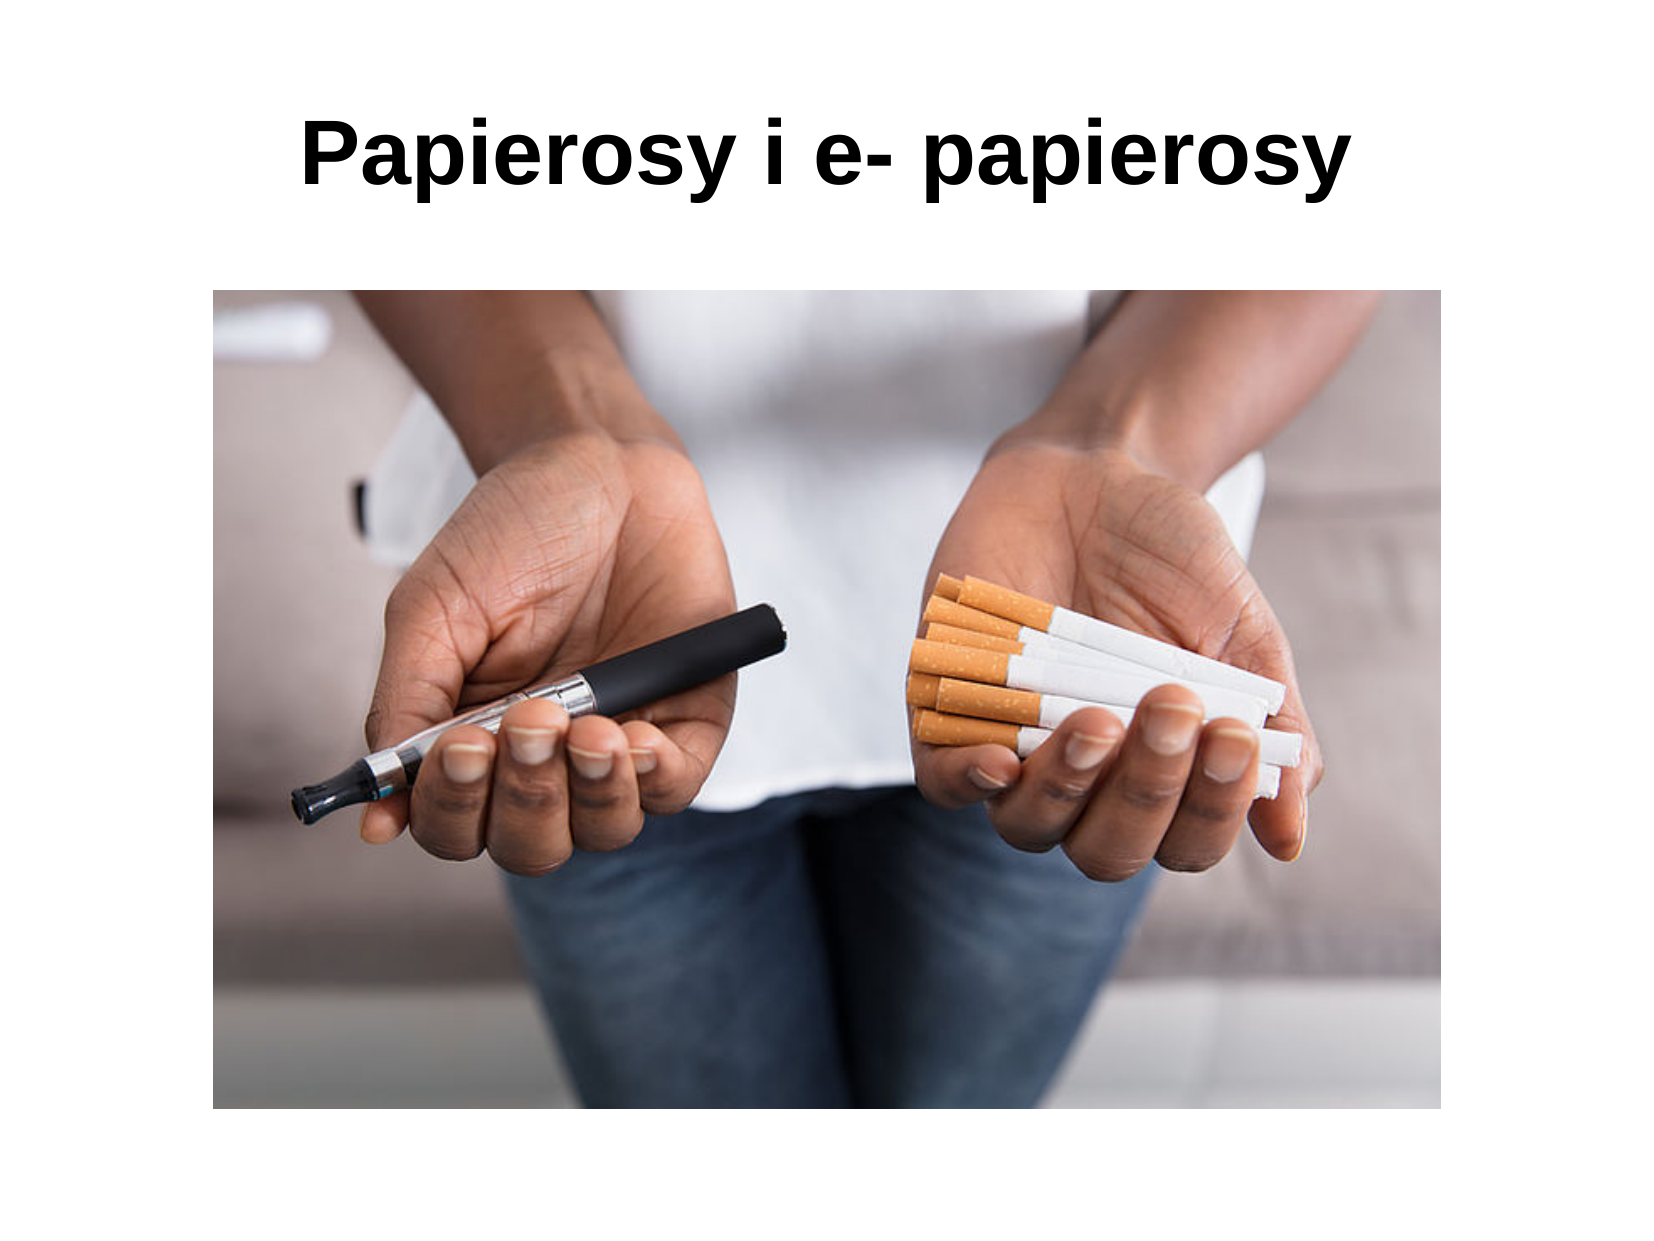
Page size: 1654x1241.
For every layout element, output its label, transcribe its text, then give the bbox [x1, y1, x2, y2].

picture [213, 290, 1441, 1109]
title Papierosy i e- papierosy [82, 49, 1571, 257]
